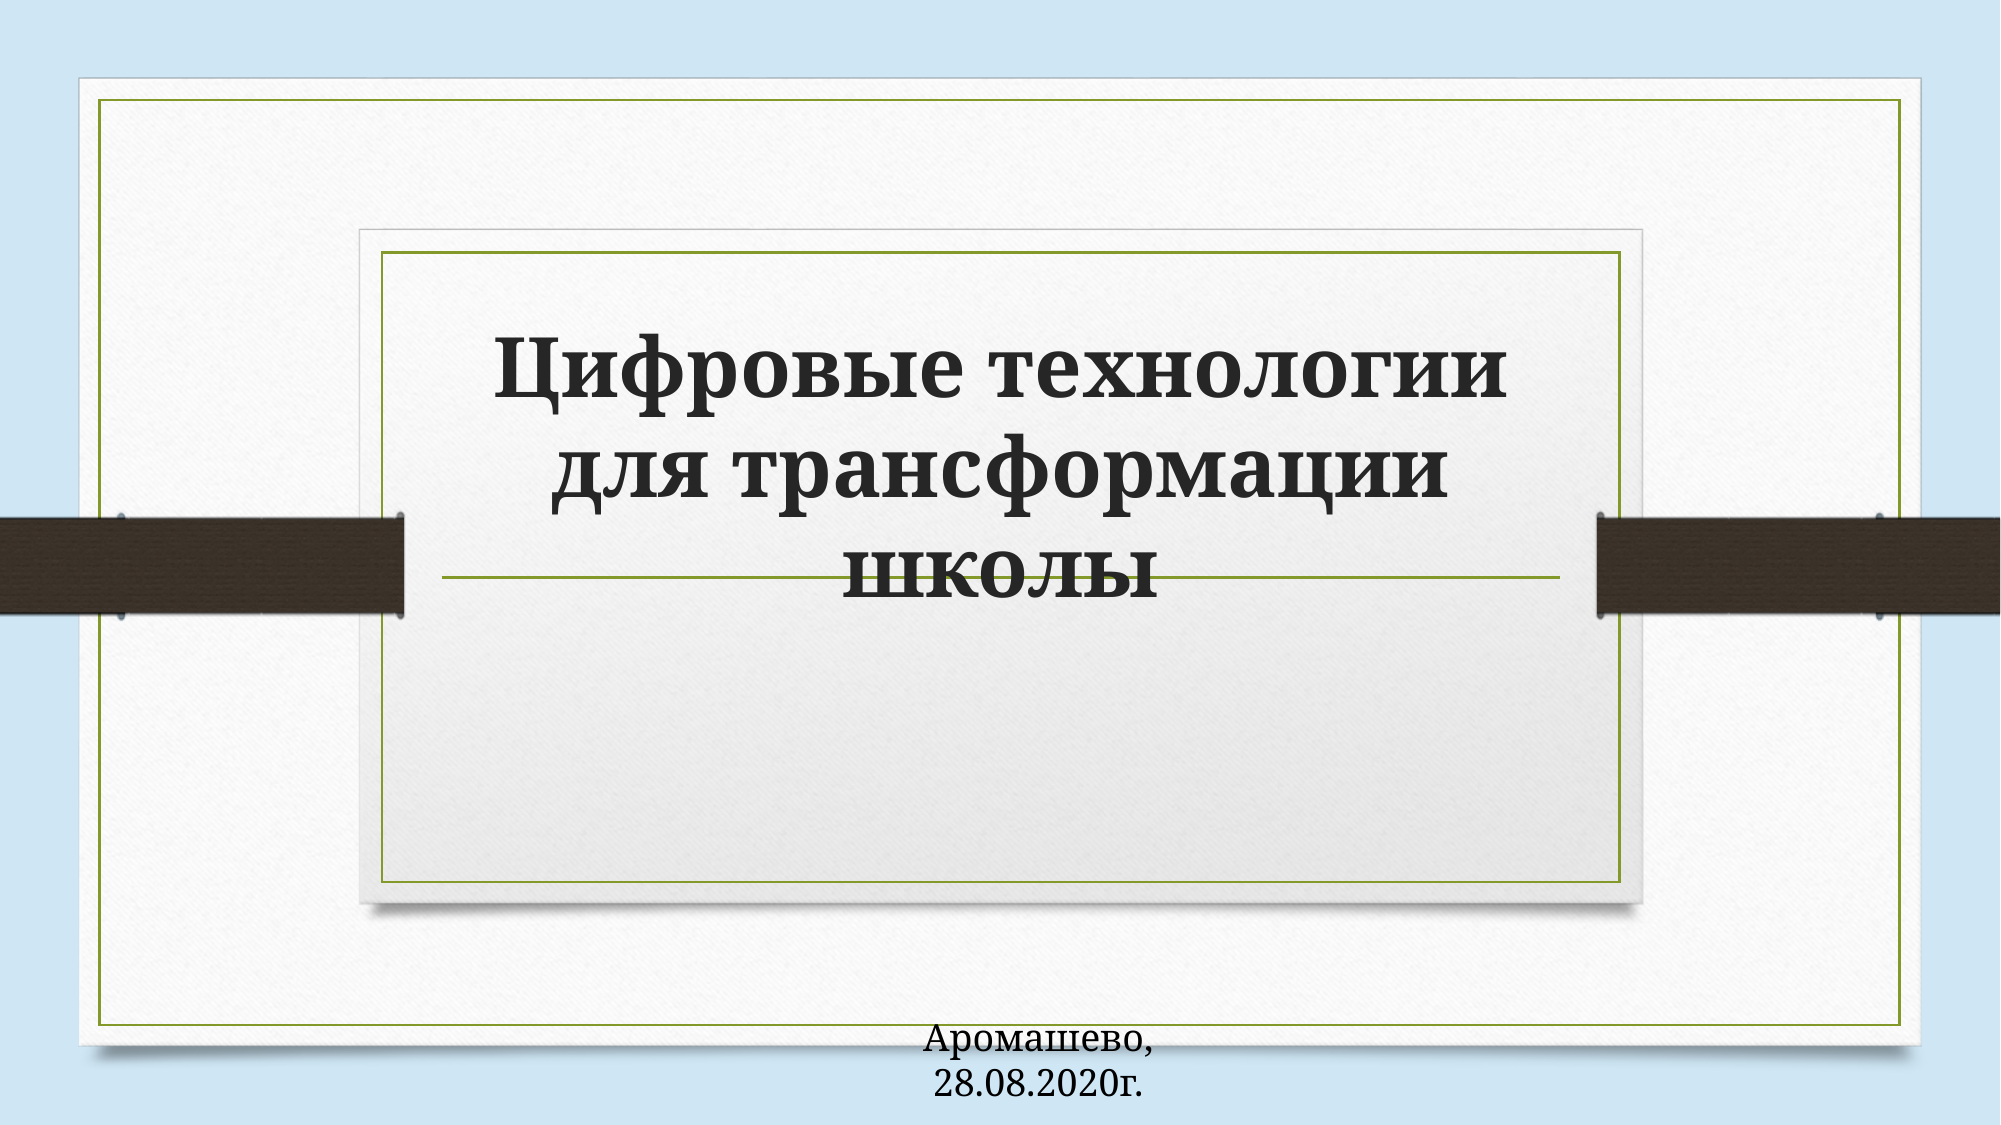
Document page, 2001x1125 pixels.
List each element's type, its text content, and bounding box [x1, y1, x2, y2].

title Цифровые технологии для трансформации школы [441, 306, 1560, 556]
text_box Аромашево, 28.08.2020г. [906, 1006, 1171, 1112]
picture [0, 0, 2001, 1125]
